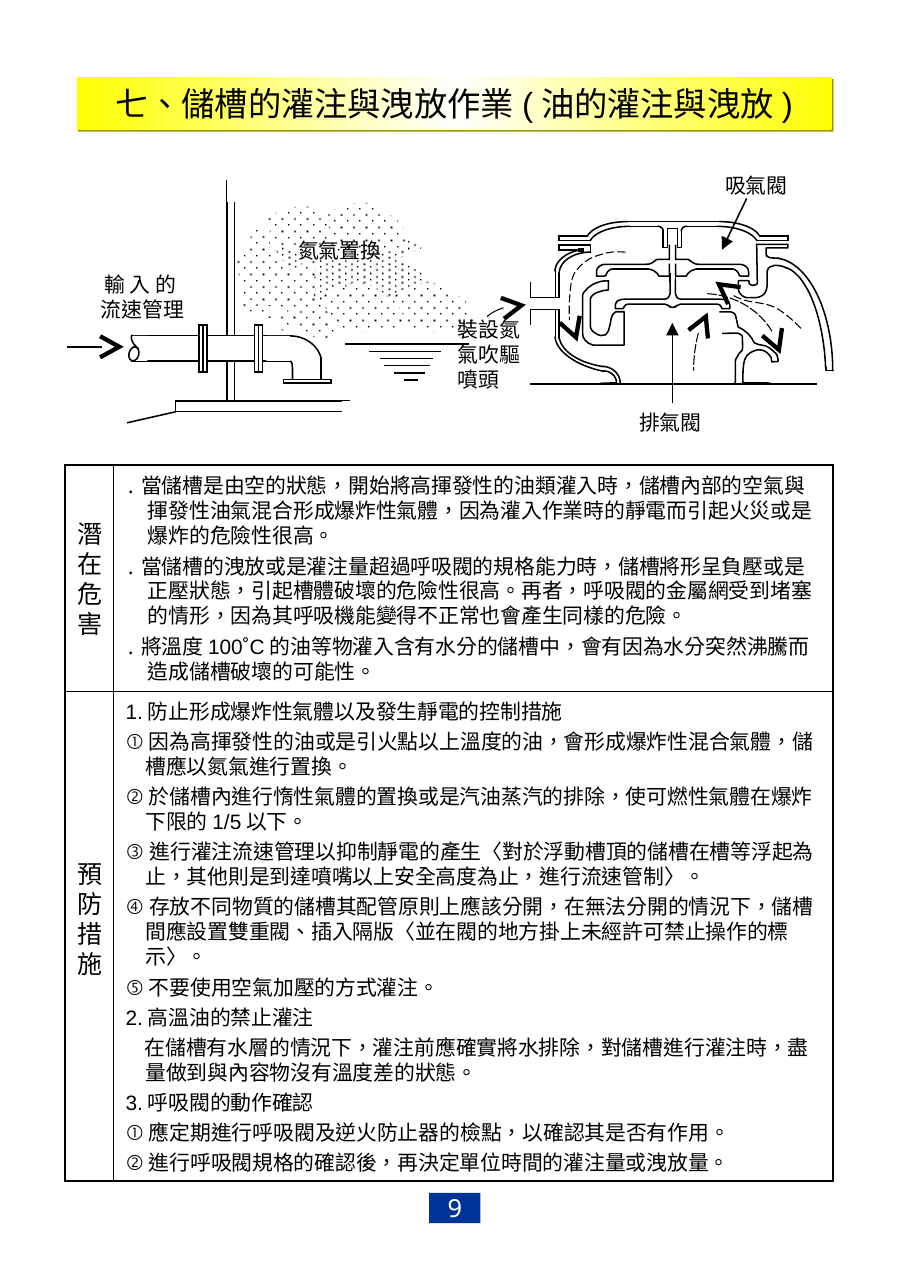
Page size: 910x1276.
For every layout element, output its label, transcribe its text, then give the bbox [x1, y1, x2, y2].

text_box [123, 173, 374, 412]
table_cell 1.防止形成爆炸性氣體以及發生靜電的控制措施 因為高揮發性的油或是引火點以上溫度的油，會形成爆炸性混合氣體，儲槽應以氮氣進行置換。 於儲槽內進行惰性氣體的置換或是汽油蒸汽的排除，使可燃性氣體在爆炸下限的1/5以下。 進行灌注流速管理以抑制靜電的產生〈對於浮動槽頂的儲槽在槽等浮起為止，其他則是到達噴嘴以上安全高度為止，進行流速管制〉。 存放不同物質的儲槽其配管原則上應該分開，在無法分開的情況下，儲槽間應設置雙重閥、插入隔版〈並在閥的地方掛上未經許可禁止操作的標示〉。 不要使用空氣加壓的方式灌注。 2.高溫油的禁止灌注 在儲槽有水層的情況下，灌注前應確實將水排除，對儲槽進行灌注時，盡量做到與內容物沒有溫度差的狀態。 3.呼吸閥的動作確認 應定期進行呼吸閥及逆火防止器的檢點，以確認其是否有作用。 進行呼吸閥規格的確認後，再決定單位時間的灌注量或洩放量。 [114, 692, 832, 1180]
text_box 9 [429, 1192, 481, 1224]
text_box [266, 202, 425, 258]
text_box 裝設氮氣吹驅噴頭 [451, 316, 526, 392]
text_box [582, 280, 625, 346]
text_box 輸 入 的 流速管理 [80, 263, 204, 330]
table_header ․當儲槽是由空的狀態，開始將高揮發性的油類灌入時，儲槽內部的空氣與揮發性油氣混合形成爆炸性氣體，因為灌入作業時的靜電而引起火災或是爆炸的危險性很高。 ․當儲槽的洩放或是灌注量超過呼吸閥的規格能力時，儲槽將形呈負壓或是正壓狀態，引起槽體破壞的危險性很高。再者，呼吸閥的金屬網受到堵塞的情形，因為其呼吸機能變得不正常也會產生同樣的危險。 ․將溫度100˚C的油等物灌入含有水分的儲槽中，會有因為水分突然沸騰而造成儲槽破壞的可能性。 [114, 466, 832, 691]
text_box 七、儲槽的灌注與洩放作業(油的灌注與洩放) [76, 77, 832, 130]
text_box [283, 379, 332, 383]
text_box [237, 229, 475, 344]
table_header 潛在危害 [66, 466, 113, 691]
text_box 吸氣閥 [709, 165, 809, 207]
text_box 排氣閥 [623, 401, 722, 443]
table_cell 預防措施 [66, 692, 113, 1180]
text_box 氮氣置換 [278, 229, 402, 271]
